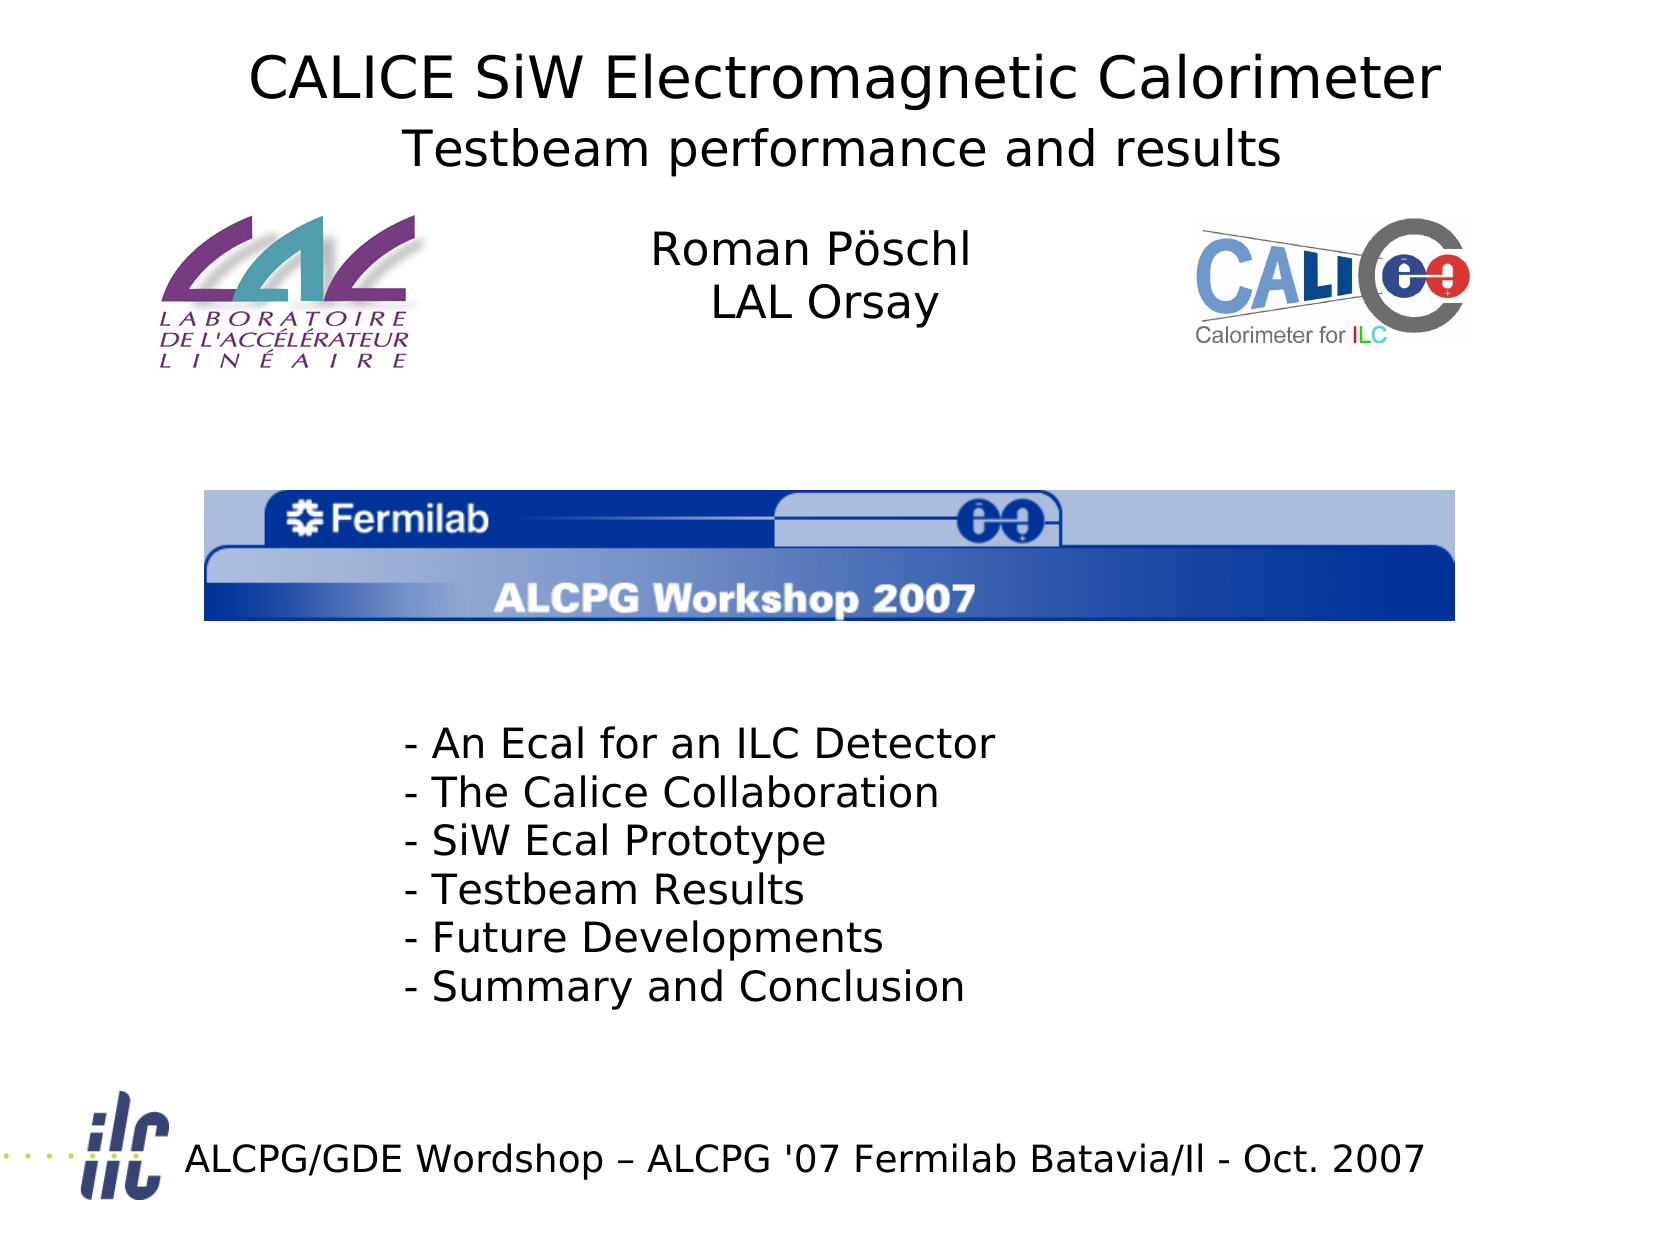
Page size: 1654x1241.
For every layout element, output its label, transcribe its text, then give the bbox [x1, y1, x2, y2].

picture [204, 490, 1455, 621]
text_box Roman Pöschl LAL Orsay [550, 215, 1066, 391]
text_box ALCPG/GDE Wordshop – ALCPG '07 Fermilab Batavia/Il - Oct. 2007 [169, 1130, 1475, 1196]
picture [1192, 213, 1472, 346]
text_box - An Ecal for an ILC Detector - The Calice Collaboration - SiW Ecal Prototype - Testbeam Results - Future Developments - Summary and Conclusion [388, 712, 1364, 1019]
text_box CALICE SiW Electromagnetic Calorimeter Testbeam performance and results [184, 37, 1463, 190]
picture [4, 1091, 169, 1200]
picture [153, 209, 433, 373]
